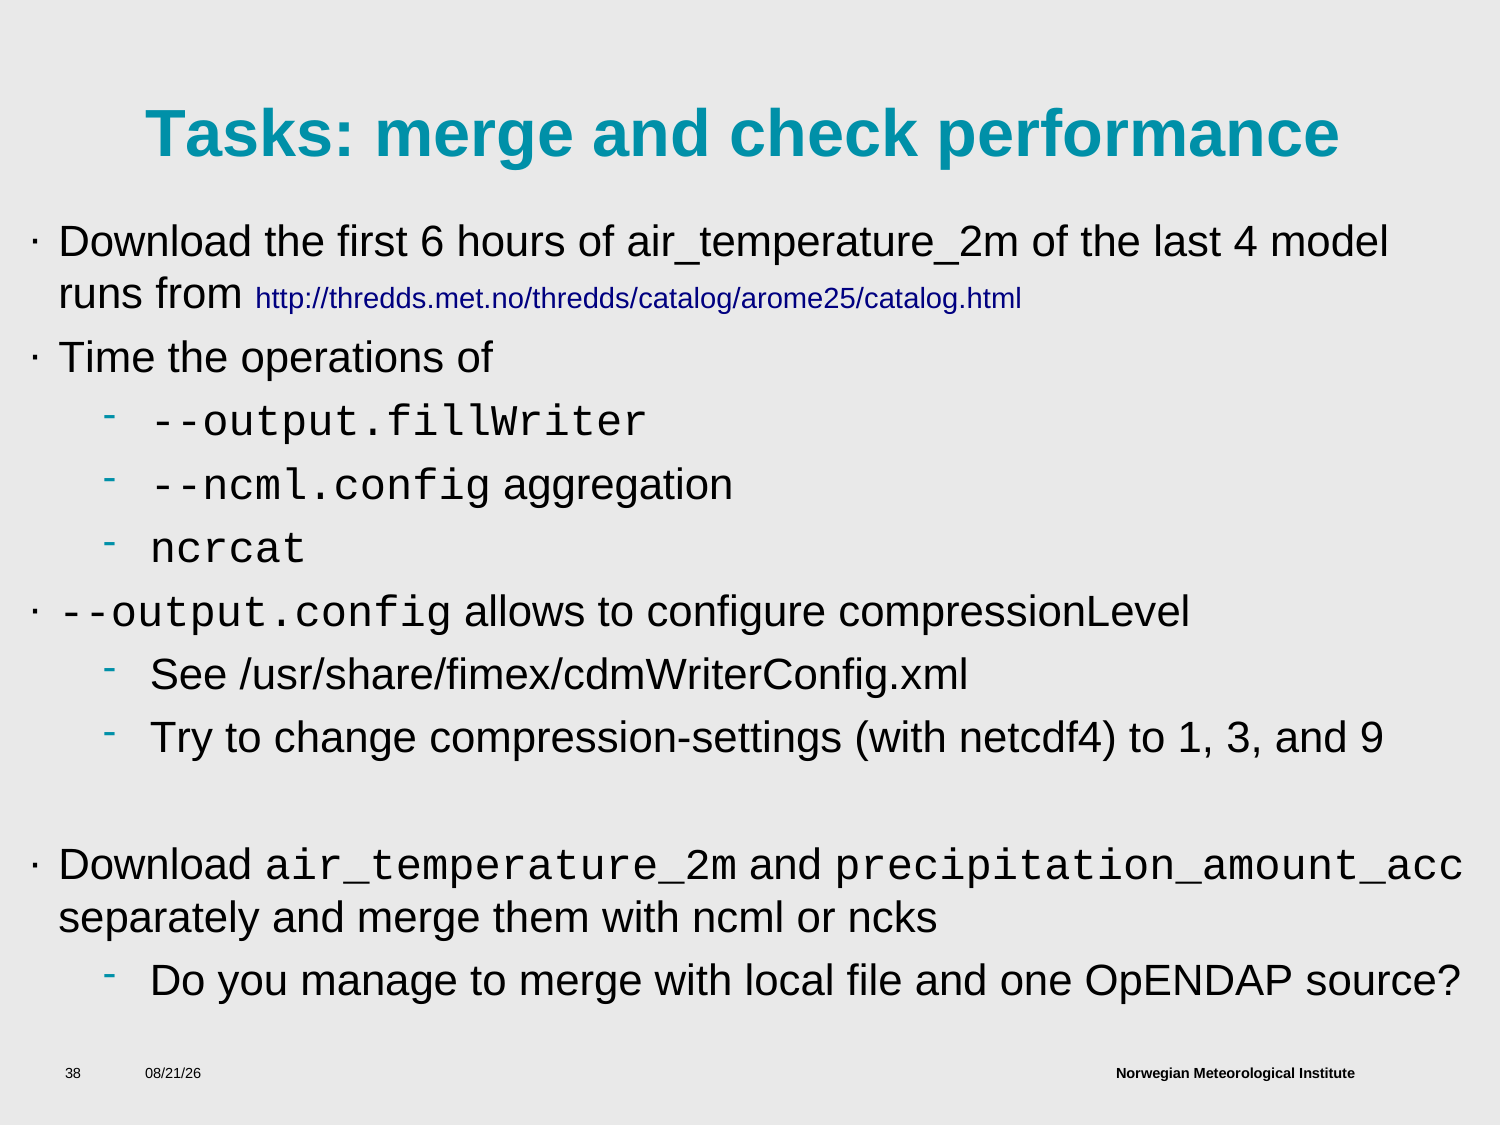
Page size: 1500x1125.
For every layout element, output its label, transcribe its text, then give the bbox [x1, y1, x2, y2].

title Tasks: merge and check performance [145, 83, 1355, 178]
list Download the first 6 hours of air_temperature_2m of the last 4 model runs from http://thredds.met.no/thredds/catalog/arome25/catalog.html Time the operations of --output.fillWriter --ncml.config aggregation ncrcat --output.config allows to configure compressionLevel See /usr/share/fimex/cdmWriterConfig.xml Try to change compression-settings (with netcdf4) to 1, 3, and 9 Download air_temperature_2m and precipitation_amount_acc separately and merge them with ncml or ncks Do you manage to merge with local file and one OpENDAP source? [27, 212, 1473, 1052]
